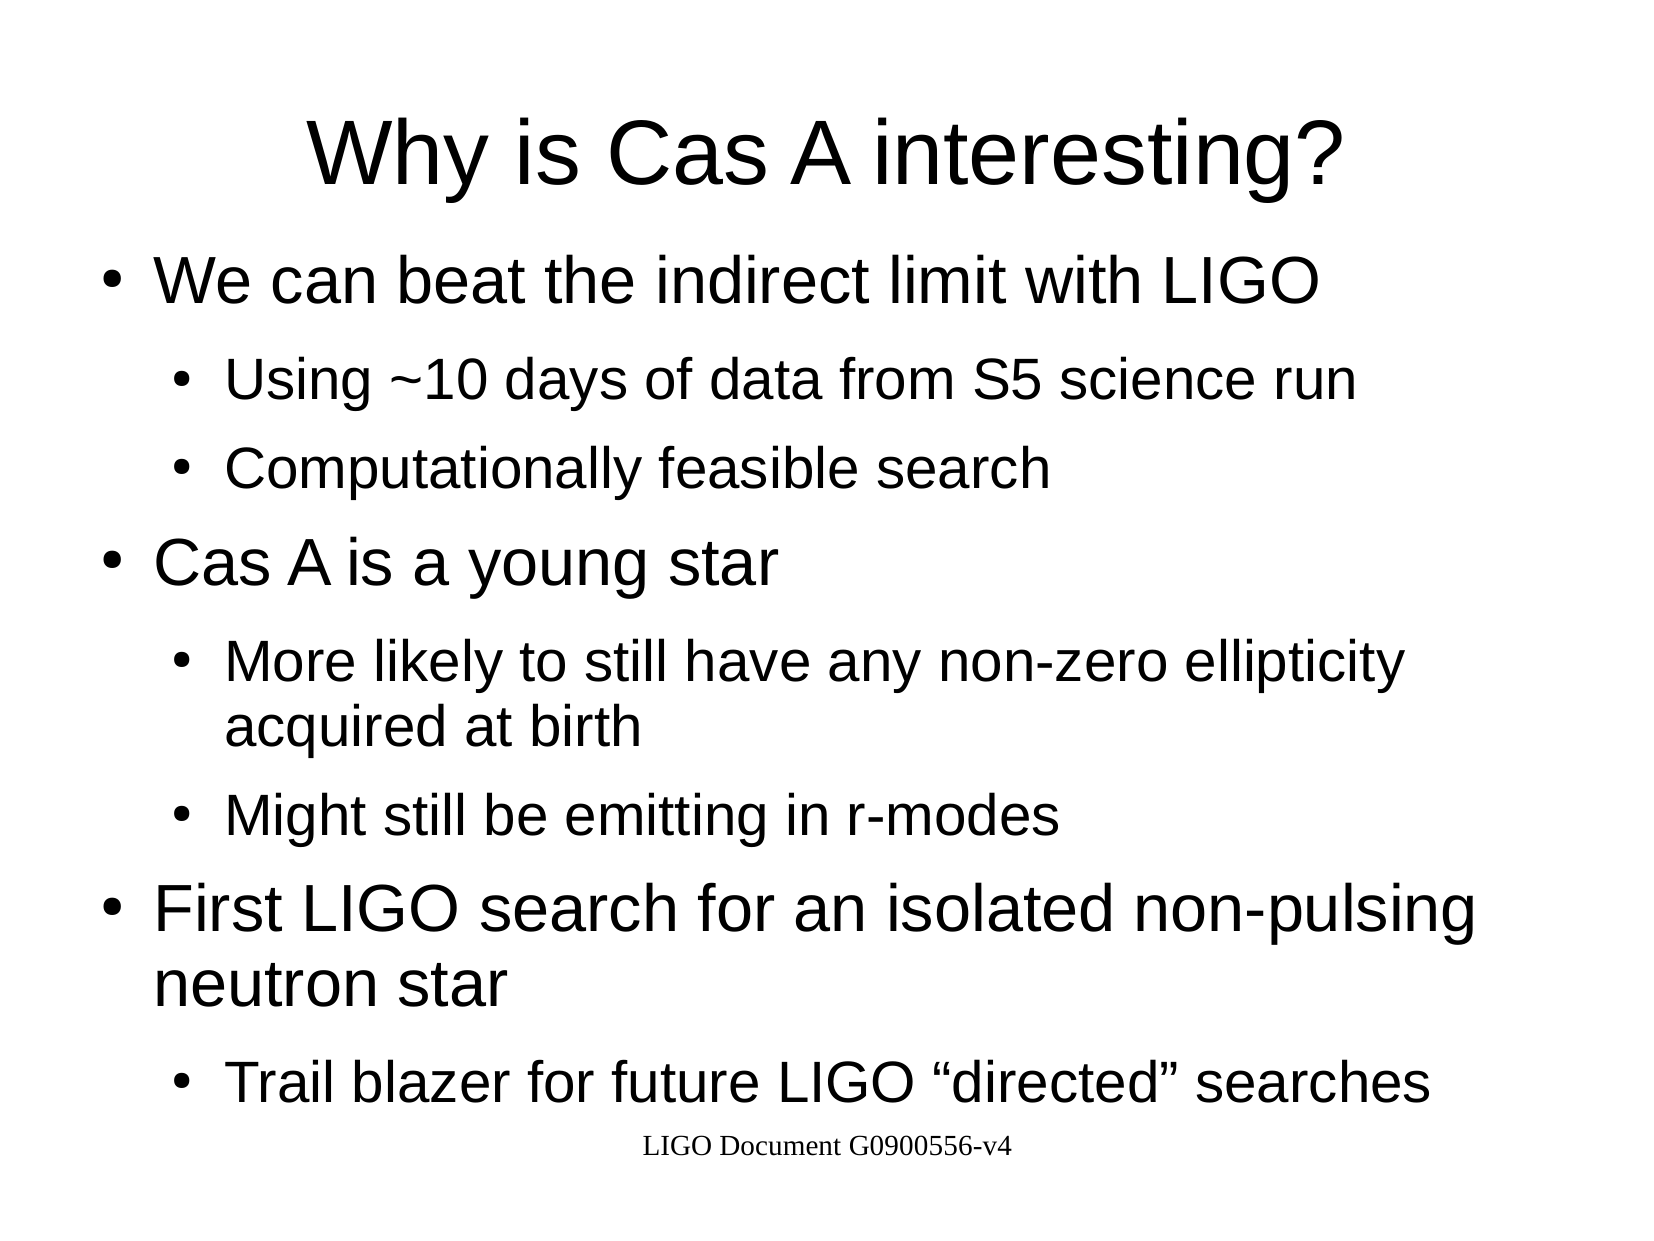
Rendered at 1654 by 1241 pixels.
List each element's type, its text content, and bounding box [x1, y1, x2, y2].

title Why is Cas A interesting? [82, 56, 1571, 242]
list We can beat the indirect limit with LIGO Using ~10 days of data from S5 science run Computationally feasible search Cas A is a young star More likely to still have any non-zero ellipticity acquired at birth Might still be emitting in r-modes First LIGO search for an isolated non-pulsing neutron star Trail blazer for future LIGO “directed” searches [82, 242, 1571, 1114]
